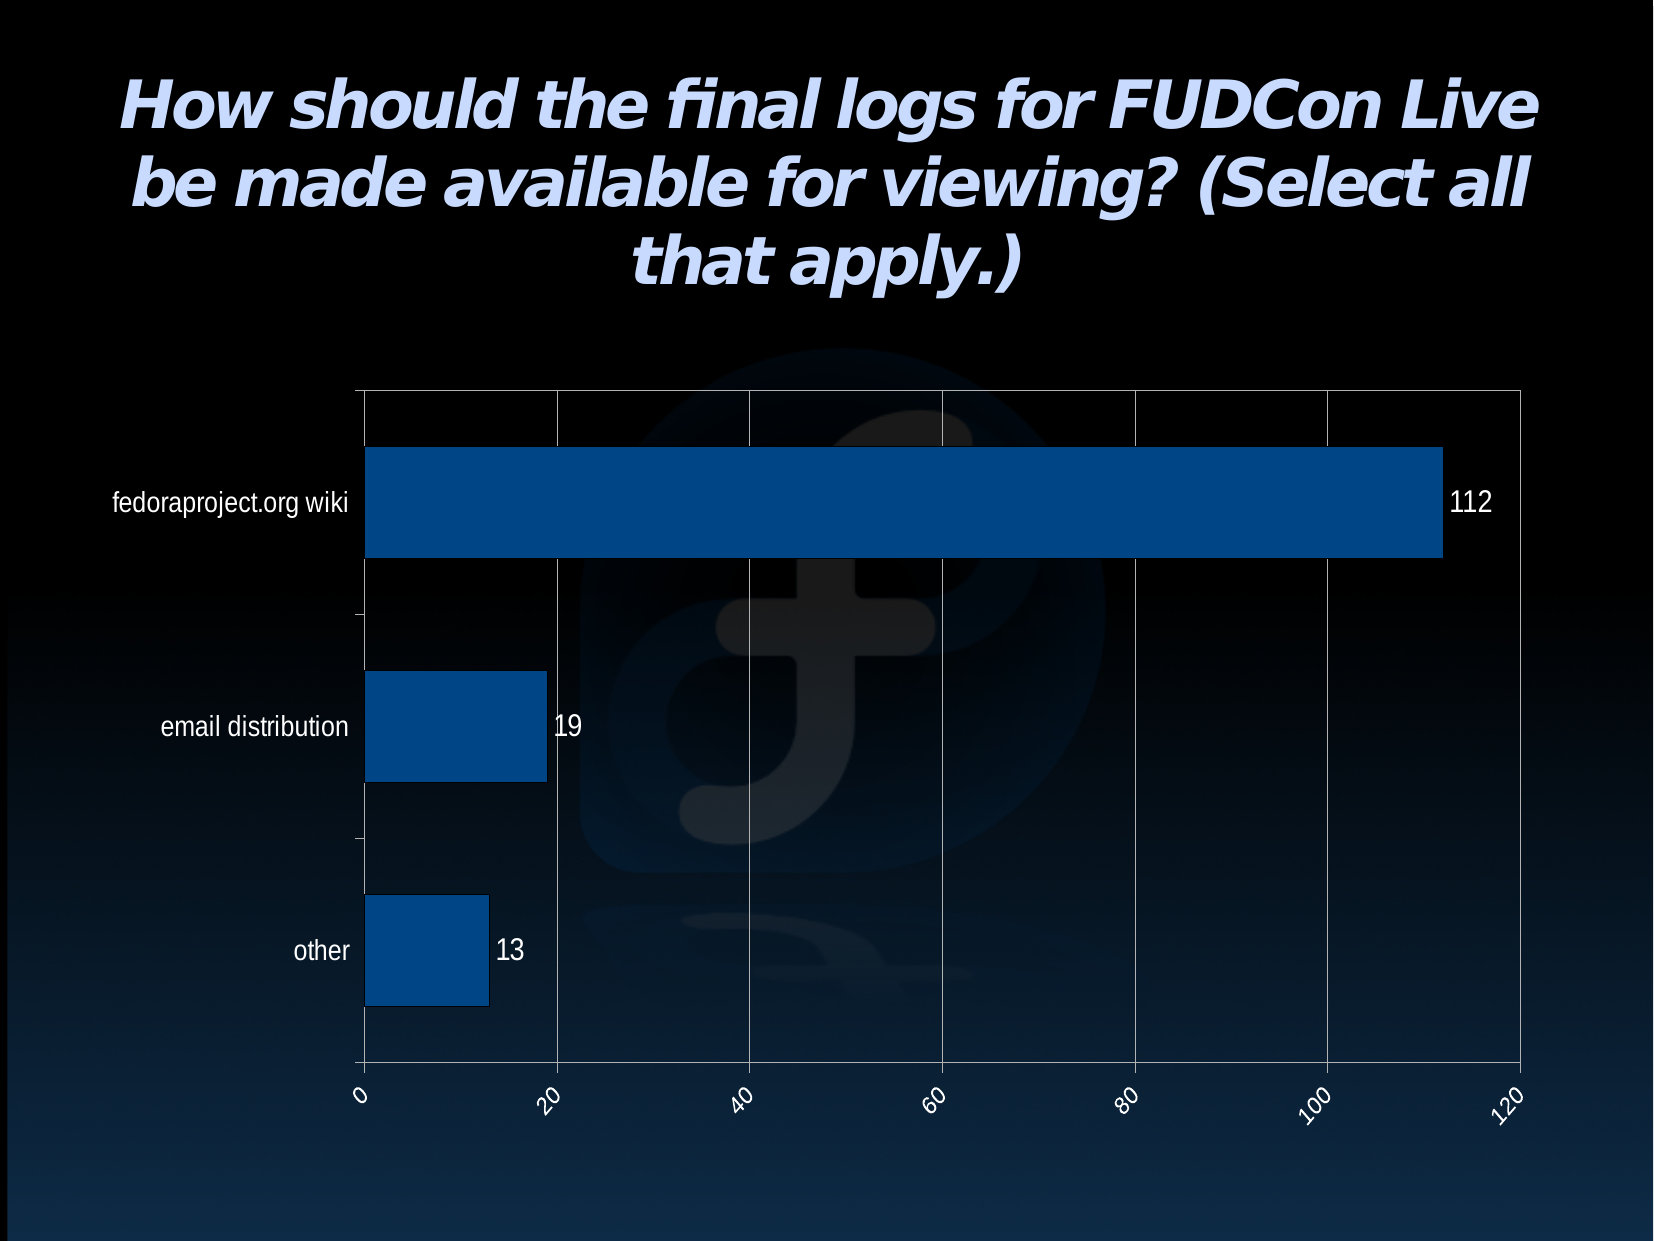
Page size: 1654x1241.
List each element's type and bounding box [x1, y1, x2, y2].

chart [364, 446, 1444, 554]
picture [7, 6, 1654, 1241]
